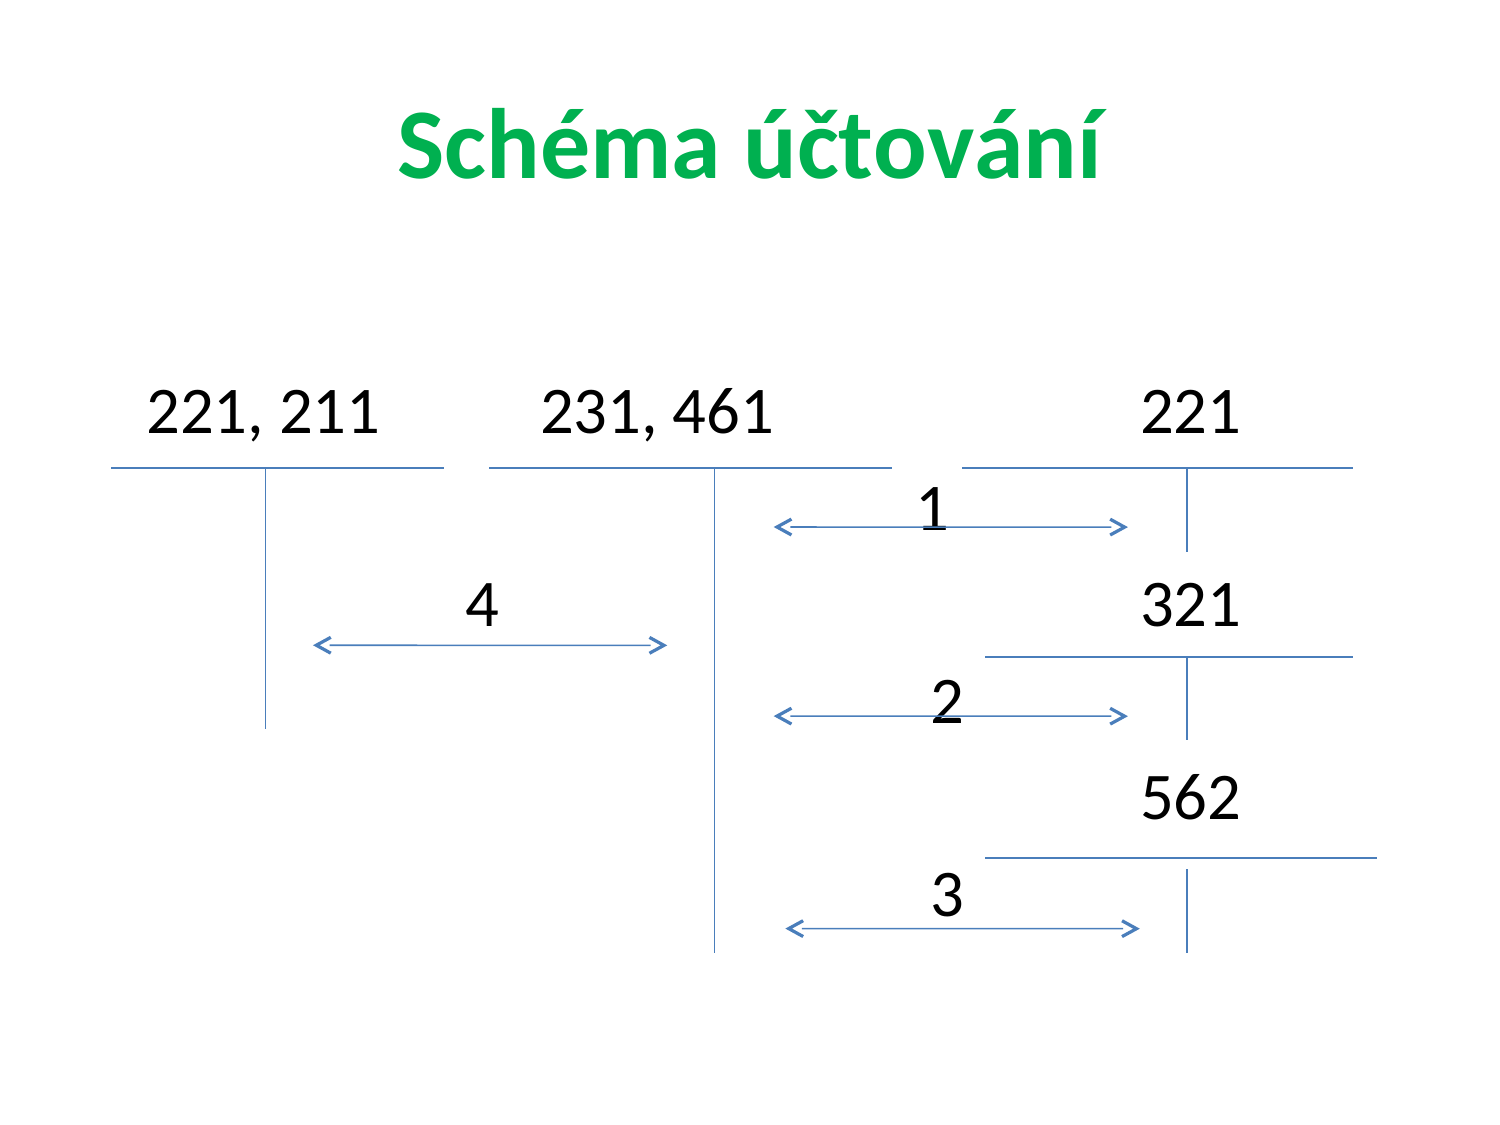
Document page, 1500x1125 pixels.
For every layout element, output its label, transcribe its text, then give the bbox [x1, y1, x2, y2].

title Schéma účtování [75, 45, 1426, 233]
list 221, 211 231, 461 221 1 4 321 2 562 3 [75, 262, 1426, 1006]
